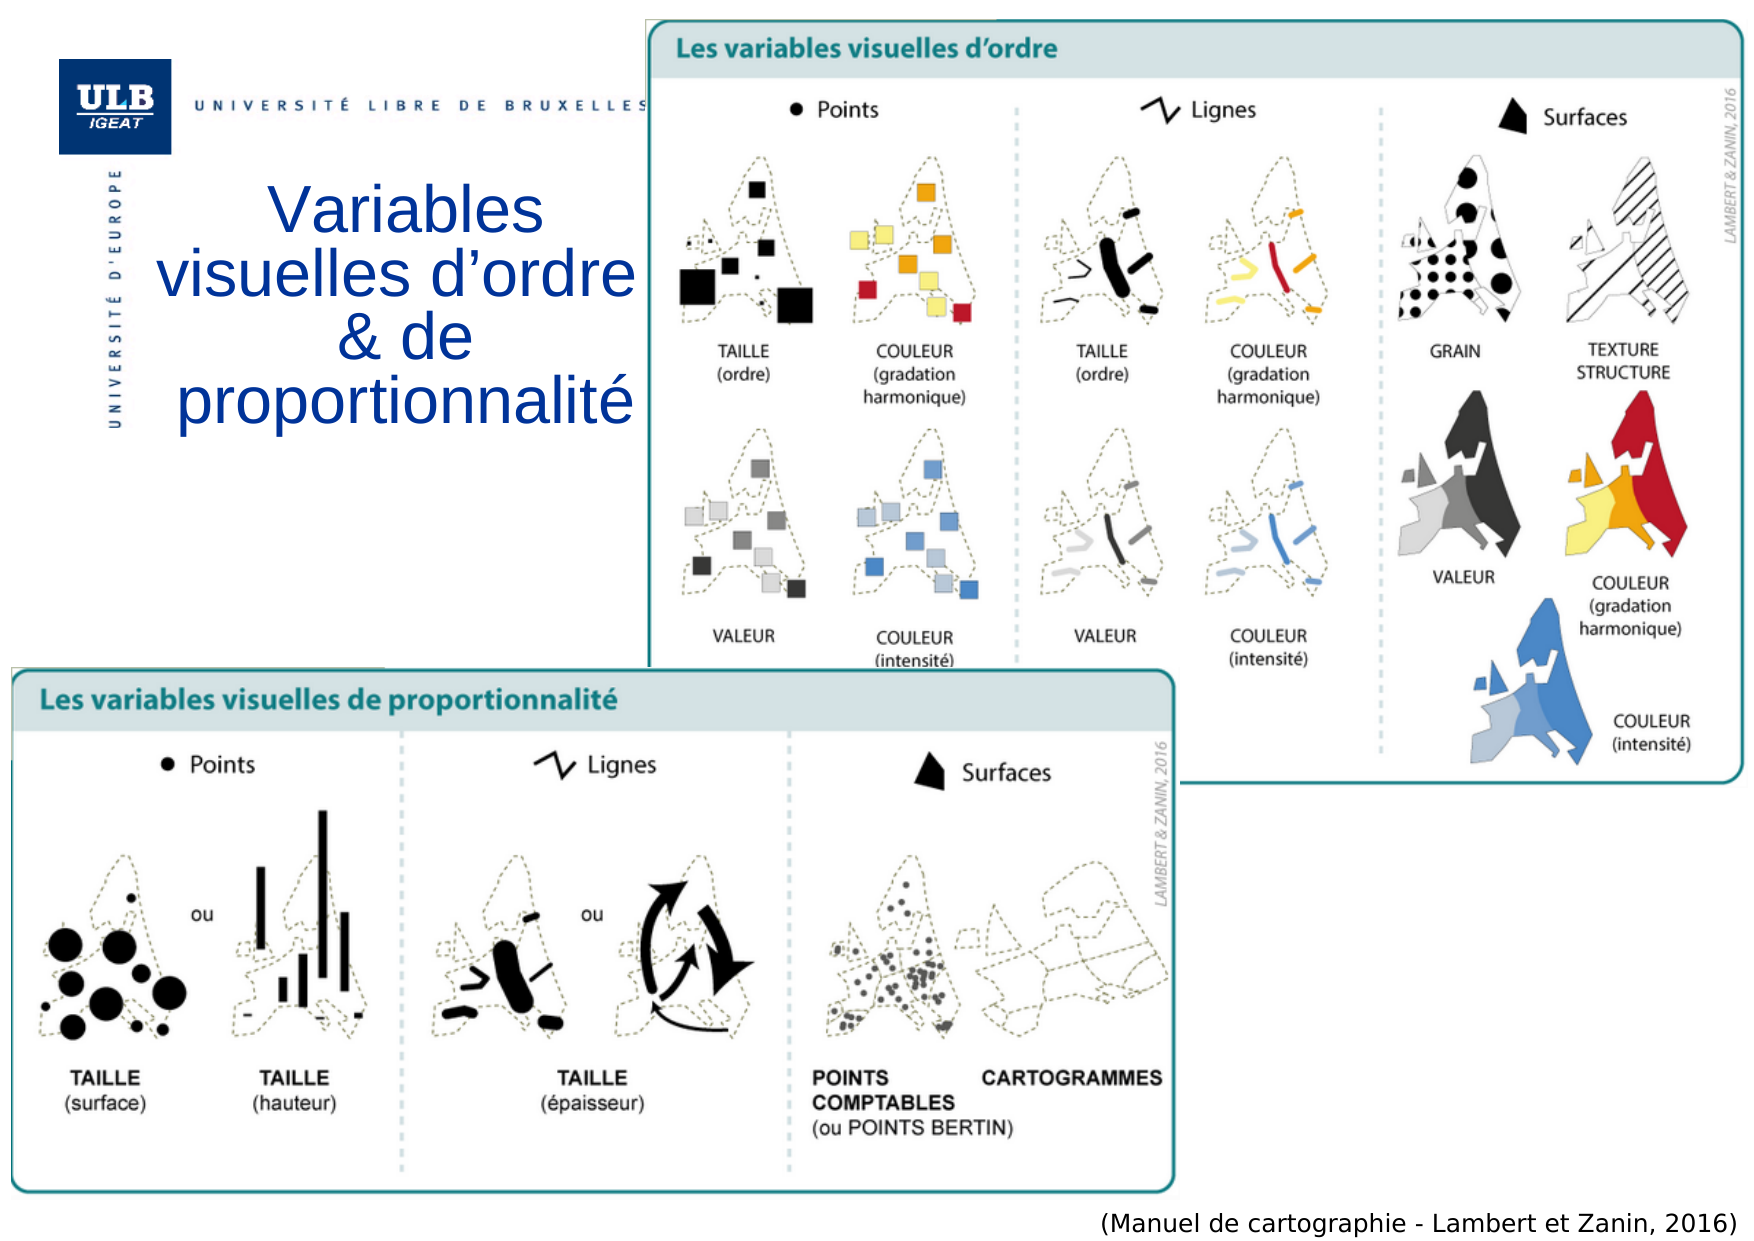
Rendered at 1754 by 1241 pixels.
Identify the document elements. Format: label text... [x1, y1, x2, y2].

text_box (Manuel de cartographie - Lambert et Zanin, 2016) [1076, 1202, 1754, 1241]
title Variables visuelles d’ordre & de proportionnalité [132, 176, 645, 442]
picture [11, 19, 1748, 1201]
